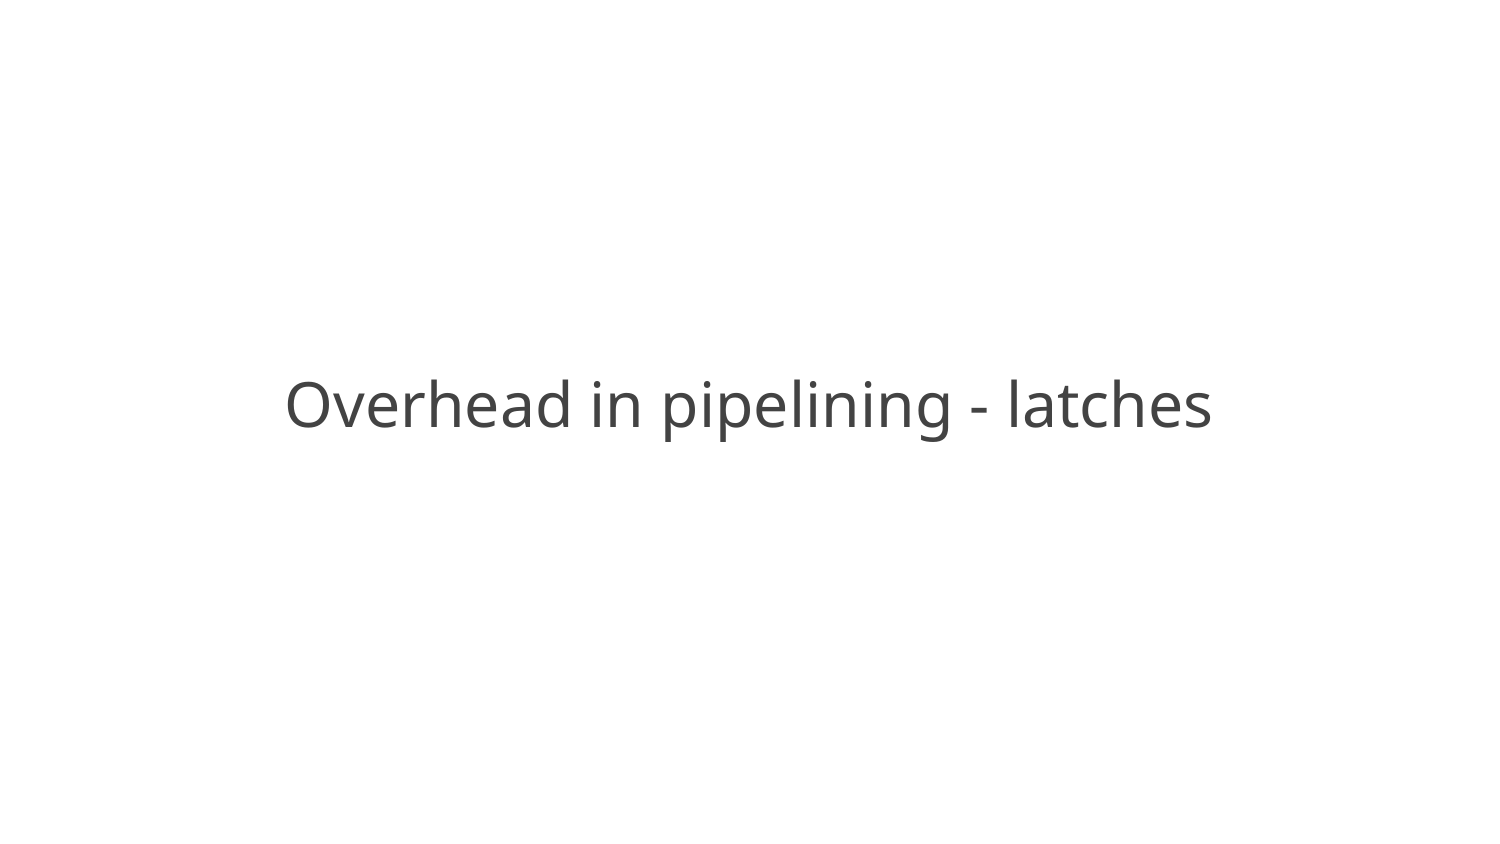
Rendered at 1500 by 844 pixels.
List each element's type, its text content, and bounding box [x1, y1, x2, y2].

text_box Overhead in pipelining - latches [0, 300, 1500, 505]
